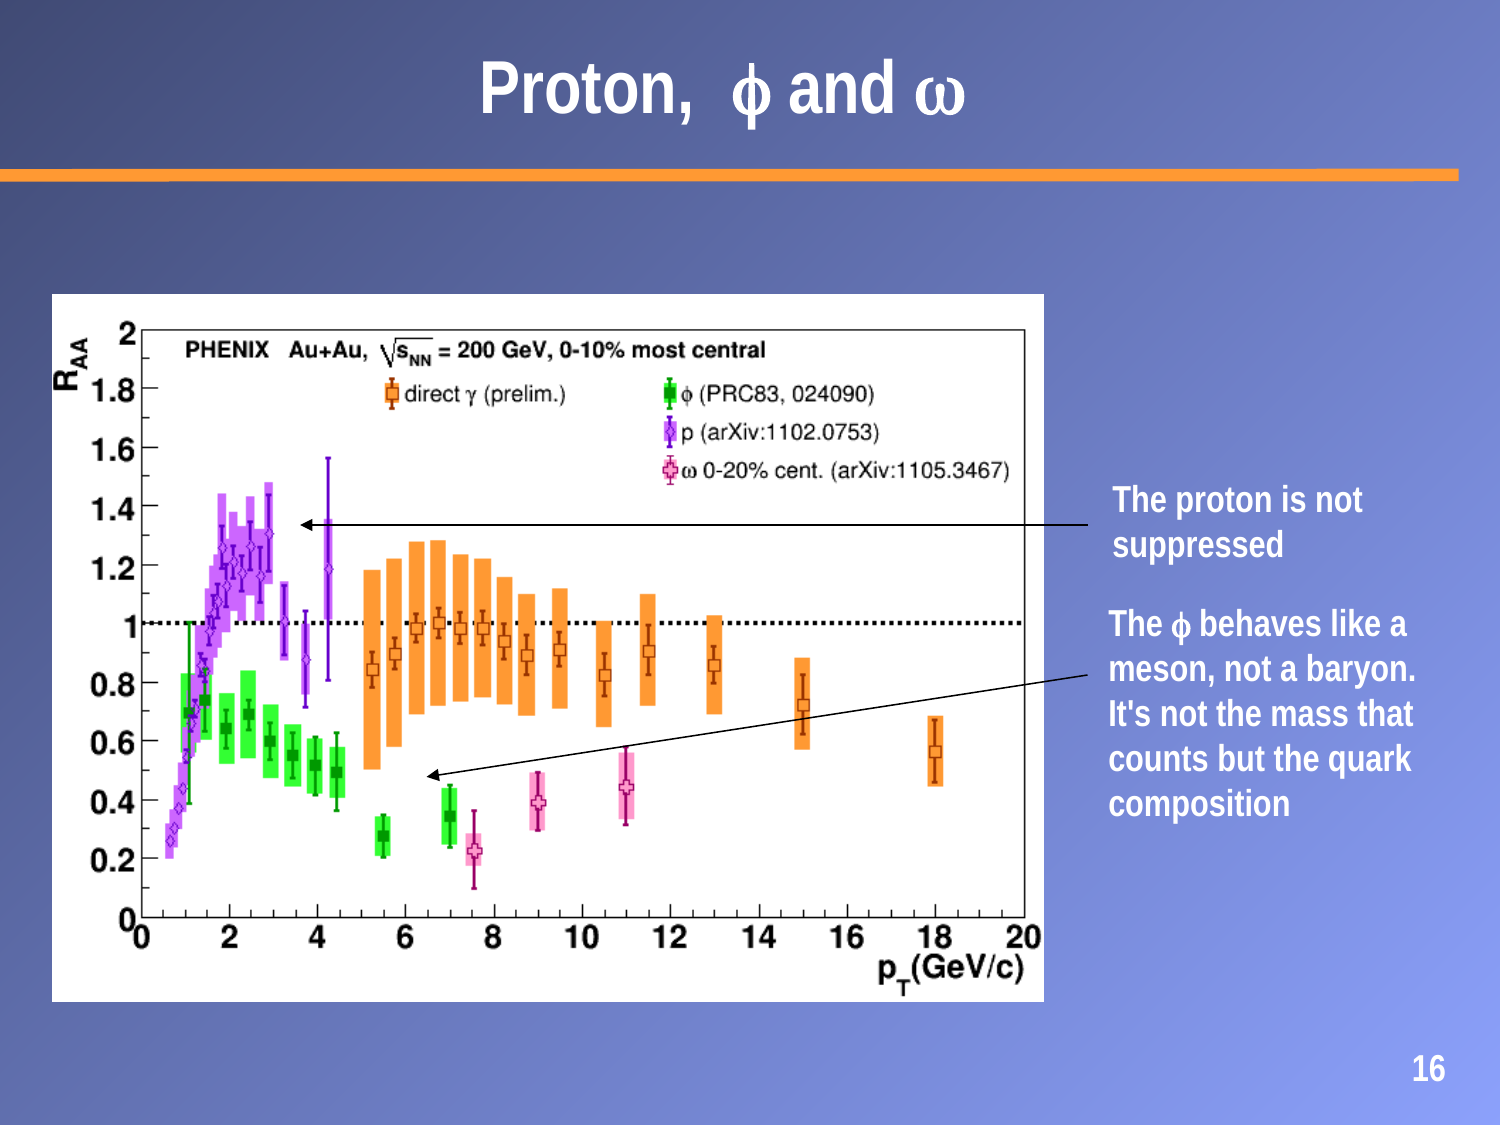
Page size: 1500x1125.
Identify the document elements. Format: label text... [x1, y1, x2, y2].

text_box The proton is not suppressed [1097, 468, 1392, 591]
picture [52, 294, 1044, 1002]
title Proton, f and w [37, 17, 1425, 179]
text_box The f behaves like a meson, not a baryon. It's not the mass that counts but the quark composition [1093, 591, 1457, 763]
